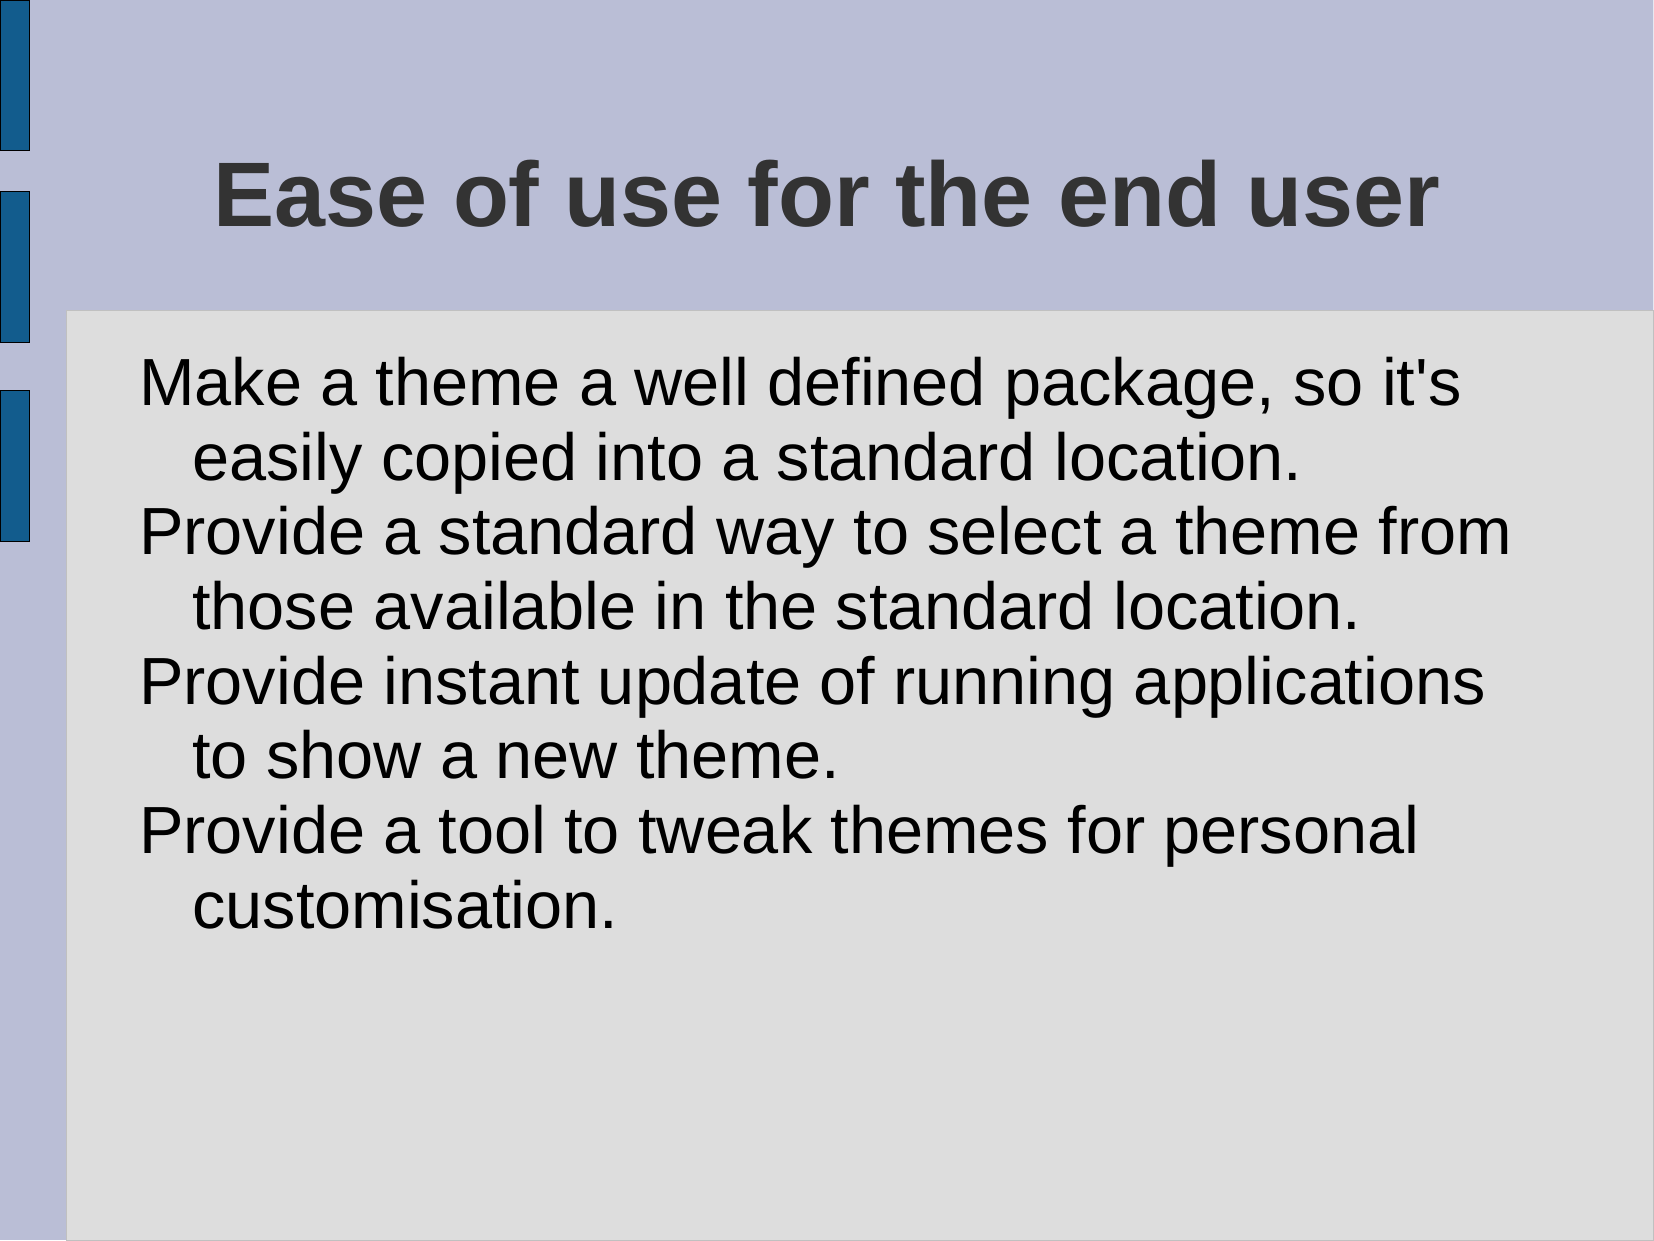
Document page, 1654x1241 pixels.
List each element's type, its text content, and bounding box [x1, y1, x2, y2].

title Ease of use for the end user [121, 98, 1534, 291]
list Make a theme a well defined package, so it's easily copied into a standard location. Provide a standard way to select a theme from those available in the standard location. Provide instant update of running applications to show a new theme. Provide a tool to tweak themes for personal customisation. [121, 344, 1534, 1112]
